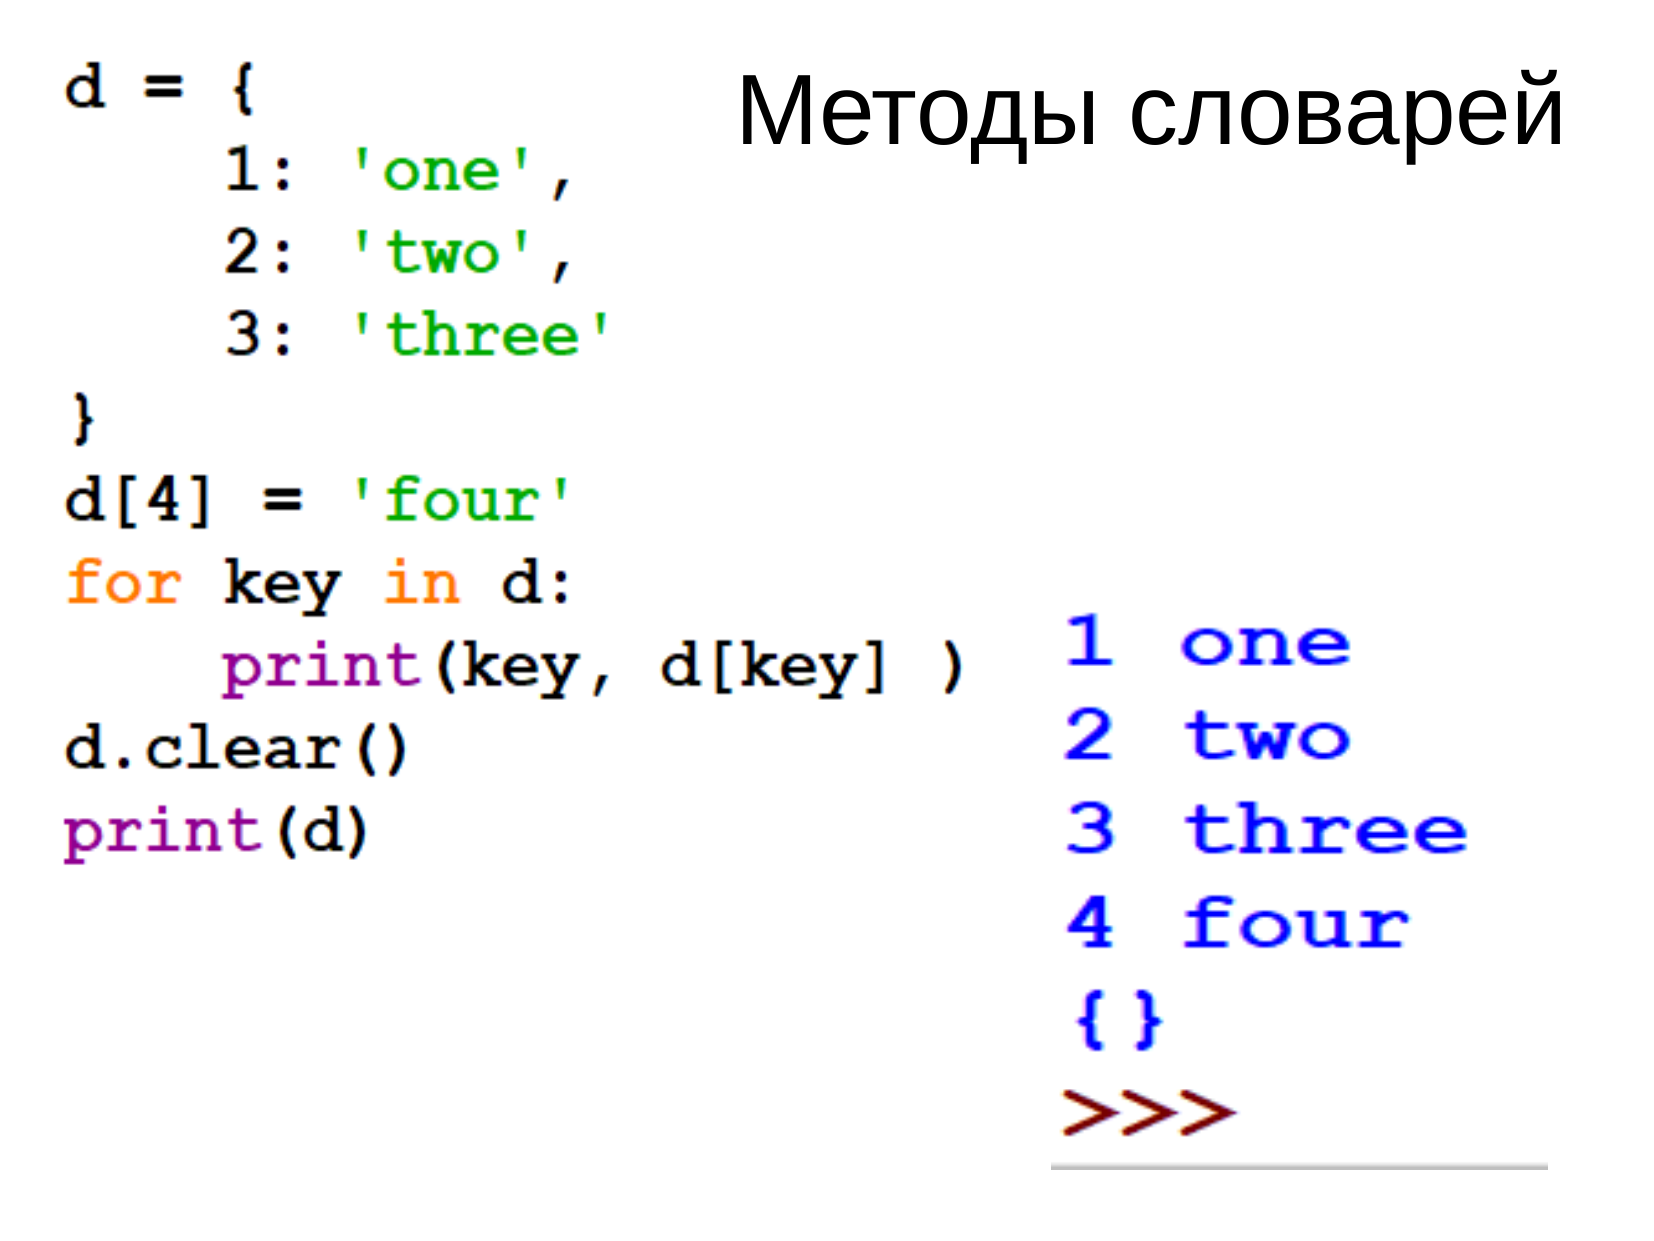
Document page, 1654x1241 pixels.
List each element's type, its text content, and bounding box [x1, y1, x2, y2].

picture [55, 47, 981, 945]
picture [1051, 584, 1548, 1170]
text_box Методы словарей [708, 47, 1595, 174]
